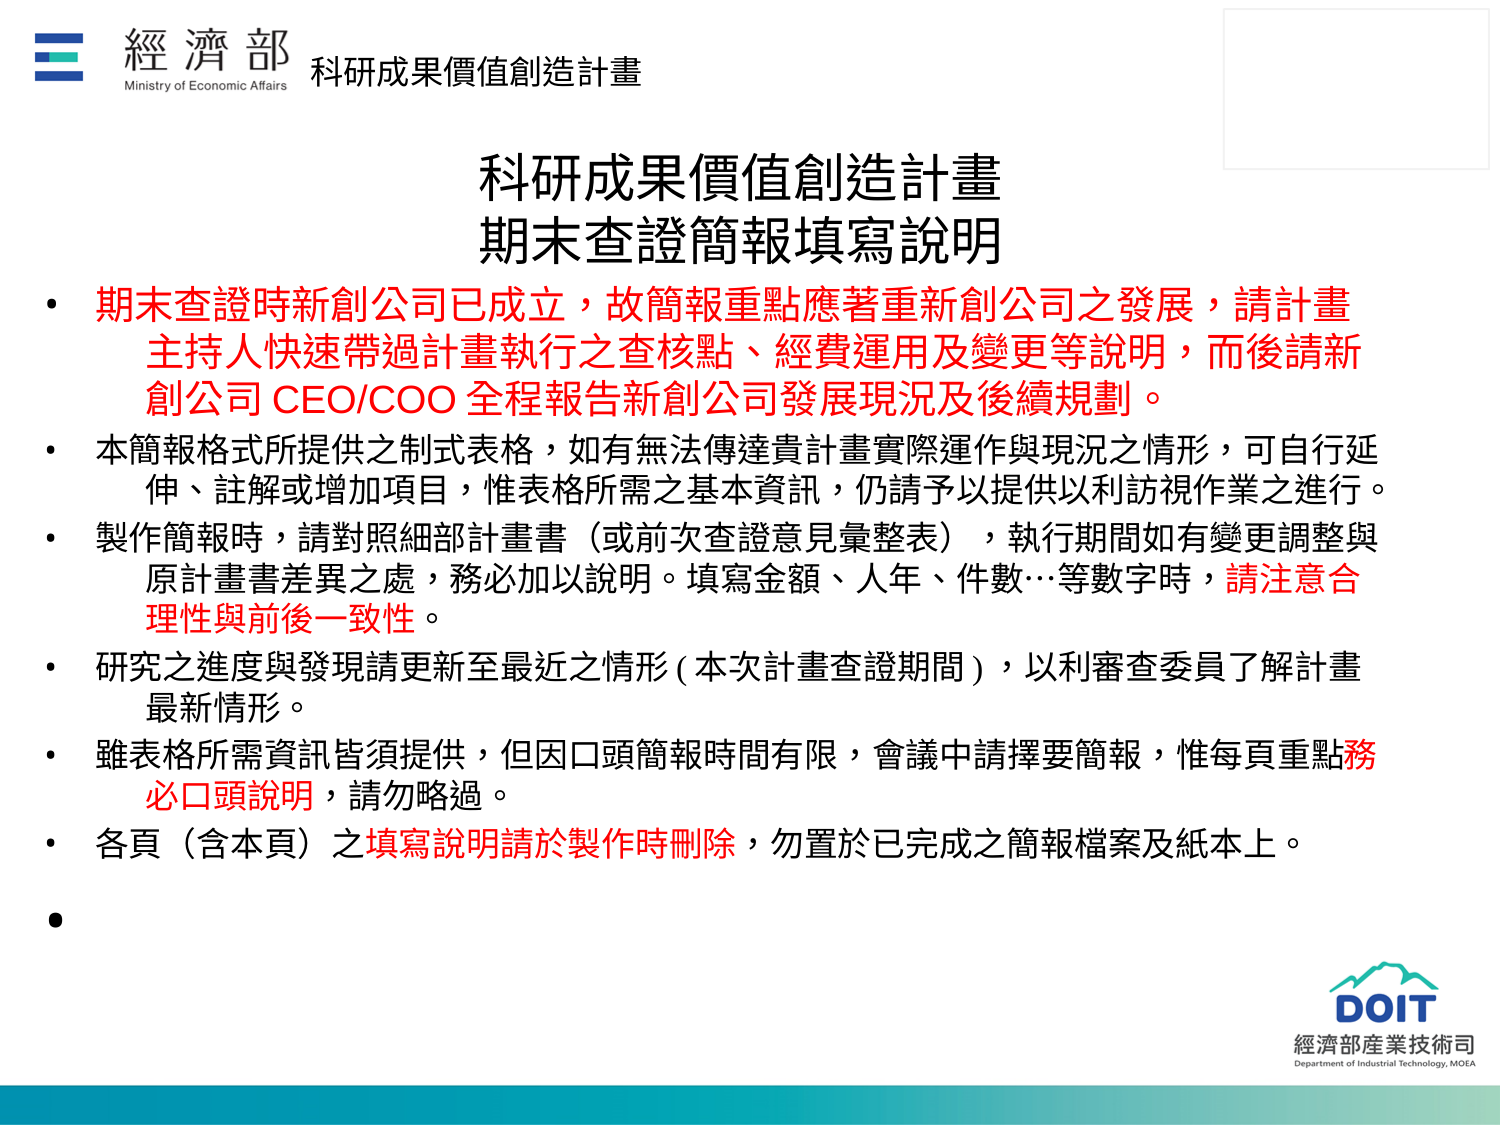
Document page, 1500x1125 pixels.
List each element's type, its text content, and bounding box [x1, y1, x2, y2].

list 科研成果價值創造計畫 期末查證簡報填寫說明 期末查證時新創公司已成立，故簡報重點應著重新創公司之發展，請計畫主持人快速帶過計畫執行之查核點、經費運用及變更等說明，而後請新創公司CEO/COO全程報告新創公司發展現況及後續規劃。 本簡報格式所提供之制式表格，如有無法傳達貴計畫實際運作與現況之情形，可自行延伸、註解或增加項目，惟表格所需之基本資訊，仍請予以提供以利訪視作業之進行。 製作簡報時，請對照細部計畫書（或前次查證意見彙整表），執行期間如有變更調整與原計畫書差異之處，務必加以說明。填寫金額、人年、件數…等數字時，請注意合理性與前後一致性。 研究之進度與發現請更新至最近之情形(本次計畫查證期間)，以利審查委員了解計畫最新情形。 雖表格所需資訊皆須提供，但因口頭簡報時間有限，會議中請擇要簡報，惟每頁重點務必口頭說明，請勿略過。 各頁（含本頁）之填寫說明請於製作時刪除，勿置於已完成之簡報檔案及紙本上。 [29, 137, 1402, 918]
